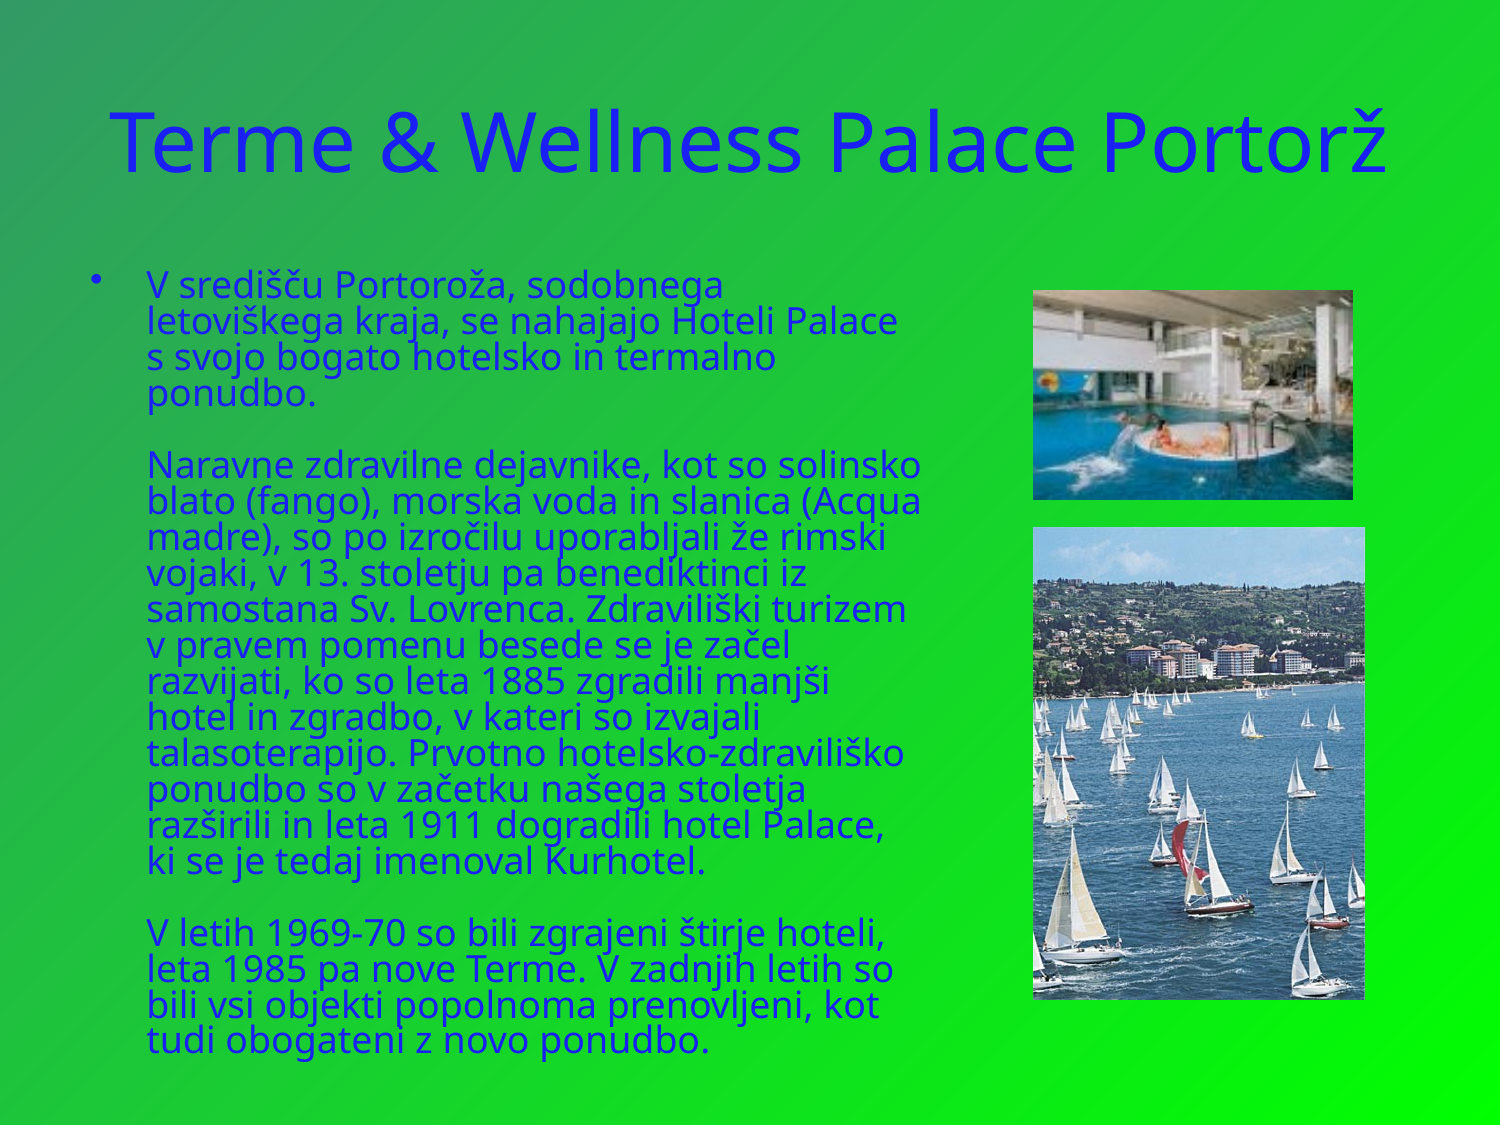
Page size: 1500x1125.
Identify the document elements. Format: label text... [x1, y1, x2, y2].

list V središču Portoroža, sodobnega letoviškega kraja, se nahajajo Hoteli Palace s svojo bogato hotelsko in termalno ponudbo. Naravne zdravilne dejavnike, kot so solinsko blato (fango), morska voda in slanica (Acqua madre), so po izročilu uporabljali že rimski vojaki, v 13. stoletju pa benediktinci iz samostana Sv. Lovrenca. Zdraviliški turizem v pravem pomenu besede se je začel razvijati, ko so leta 1885 zgradili manjši hotel in zgradbo, v kateri so izvajali talasoterapijo. Prvotno hotelsko-zdraviliško ponudbo so v začetku našega stoletja razširili in leta 1911 dogradili hotel Palace, ki se je tedaj imenoval Kurhotel. V letih 1969-70 so bili zgrajeni štirje hoteli, leta 1985 pa nove Terme. V zadnjih letih so bili vsi objekti popolnoma prenovljeni, kot tudi obogateni z novo ponudbo. [75, 262, 939, 1024]
picture [1033, 290, 1353, 497]
picture [1033, 527, 1365, 1000]
title Terme & Wellness Palace Portorž [75, 45, 1425, 233]
